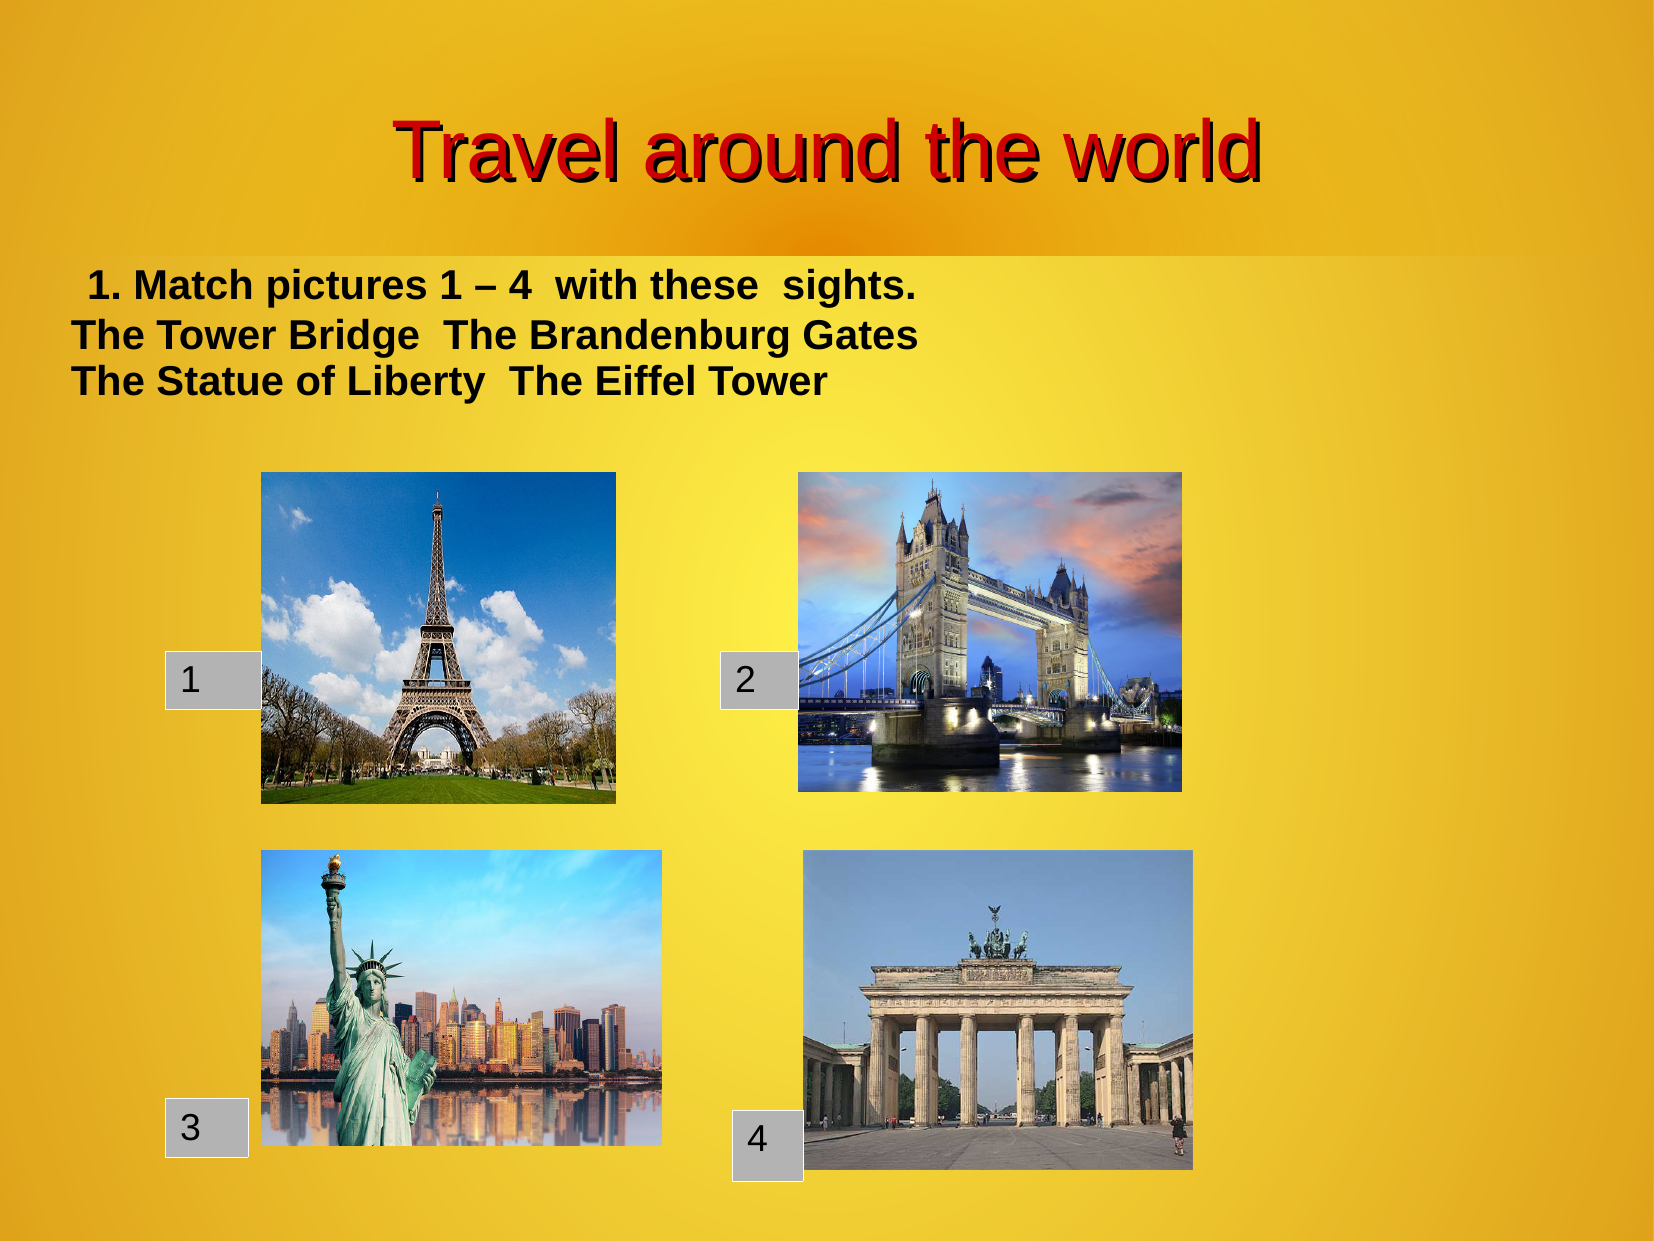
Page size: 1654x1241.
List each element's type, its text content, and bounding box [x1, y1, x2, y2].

title Travel around the world [82, 47, 1571, 252]
table_header 3 [166, 1099, 248, 1157]
picture [261, 850, 662, 1146]
picture [803, 850, 1193, 1170]
subtitle 1. Match pictures 1 – 4 with these sights. The Tower Bridge The Brandenburg Gates The Statue of Liberty The Eiffel Tower [70, 213, 1217, 438]
table_header 2 [721, 652, 798, 709]
picture [261, 472, 616, 804]
table_header 1 [166, 652, 261, 709]
picture [798, 472, 1182, 792]
table_header 4 [733, 1111, 803, 1181]
